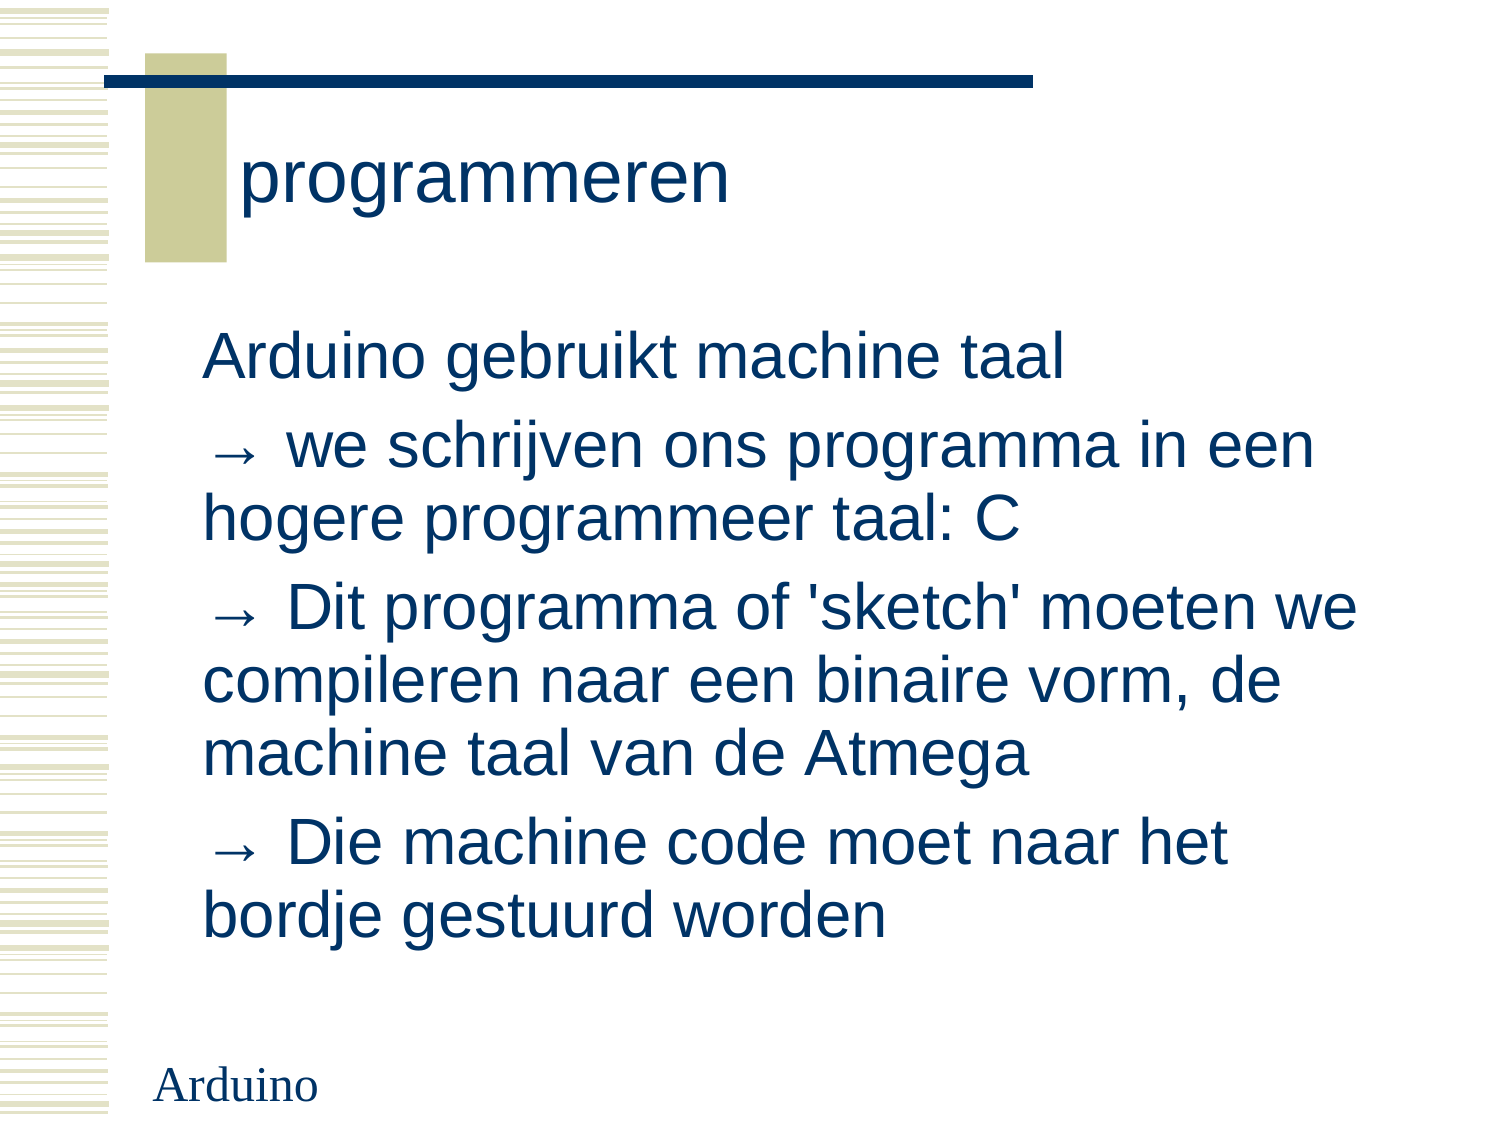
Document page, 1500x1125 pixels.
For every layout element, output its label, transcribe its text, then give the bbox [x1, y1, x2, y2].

title programmeren [225, 99, 1435, 263]
list Arduino gebruikt machine taal → we schrijven ons programma in een hogere programmeer taal: C → Dit programma of 'sketch' moeten we compileren naar een binaire vorm, de machine taal van de Atmega → Die machine code moet naar het bordje gestuurd worden [132, 312, 1438, 965]
